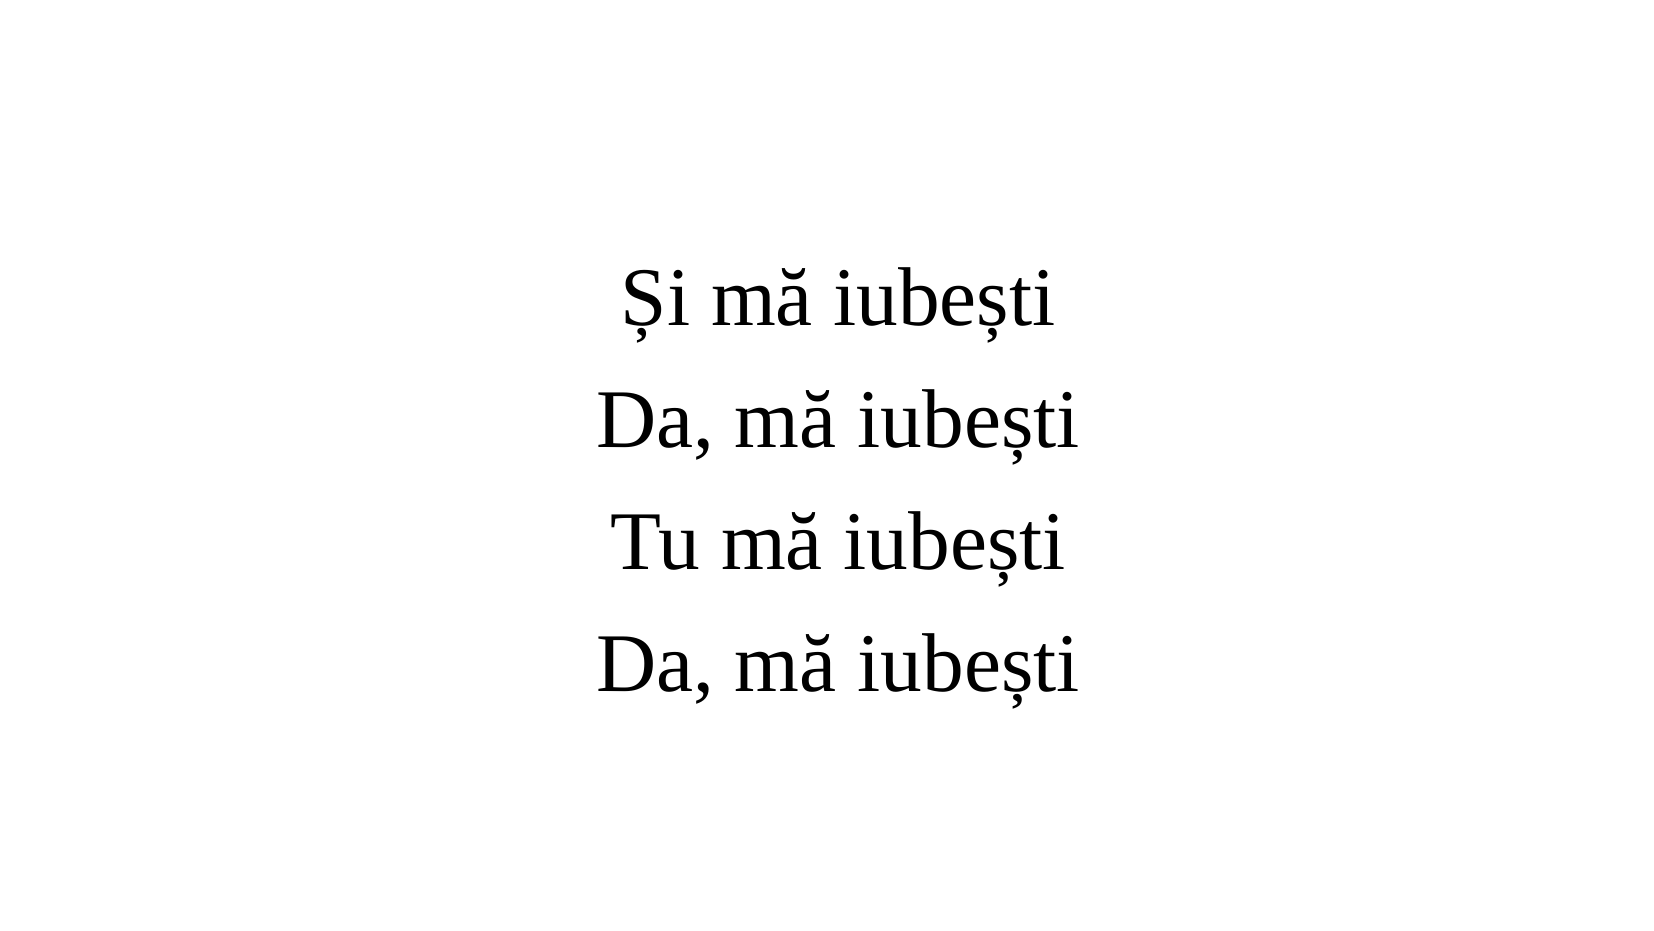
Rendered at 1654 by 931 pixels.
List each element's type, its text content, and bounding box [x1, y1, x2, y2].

subtitle Și mă iubești Da, mă iubești Tu mă iubești Da, mă iubești [141, 238, 1536, 713]
